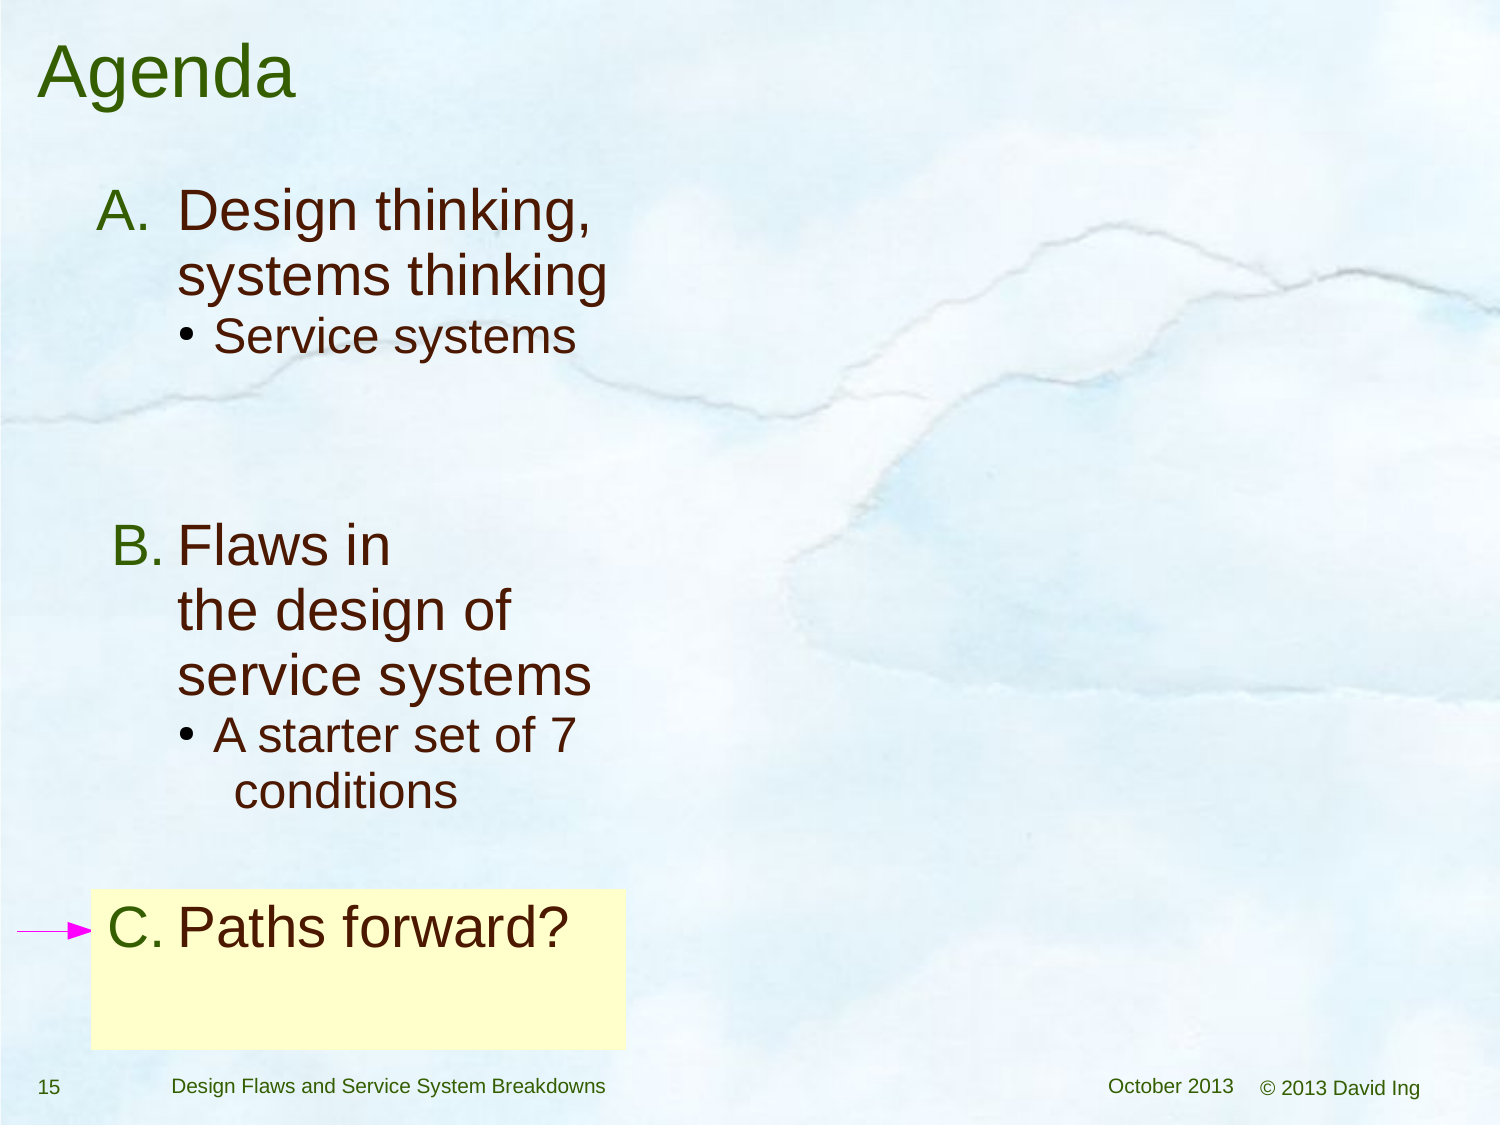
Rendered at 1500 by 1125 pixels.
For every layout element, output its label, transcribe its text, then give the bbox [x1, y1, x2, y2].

table_cell C. [91, 889, 172, 1050]
table_header Design thinking, systems thinking Service systems [172, 172, 626, 507]
table_header A. [91, 172, 172, 507]
title Agenda [37, 37, 1463, 152]
table_cell Paths forward? [172, 889, 626, 1050]
table_cell B. [91, 507, 172, 889]
table_cell Flaws in the design of service systems A starter set of 7 conditions [172, 507, 626, 889]
picture [0, 0, 1500, 1125]
